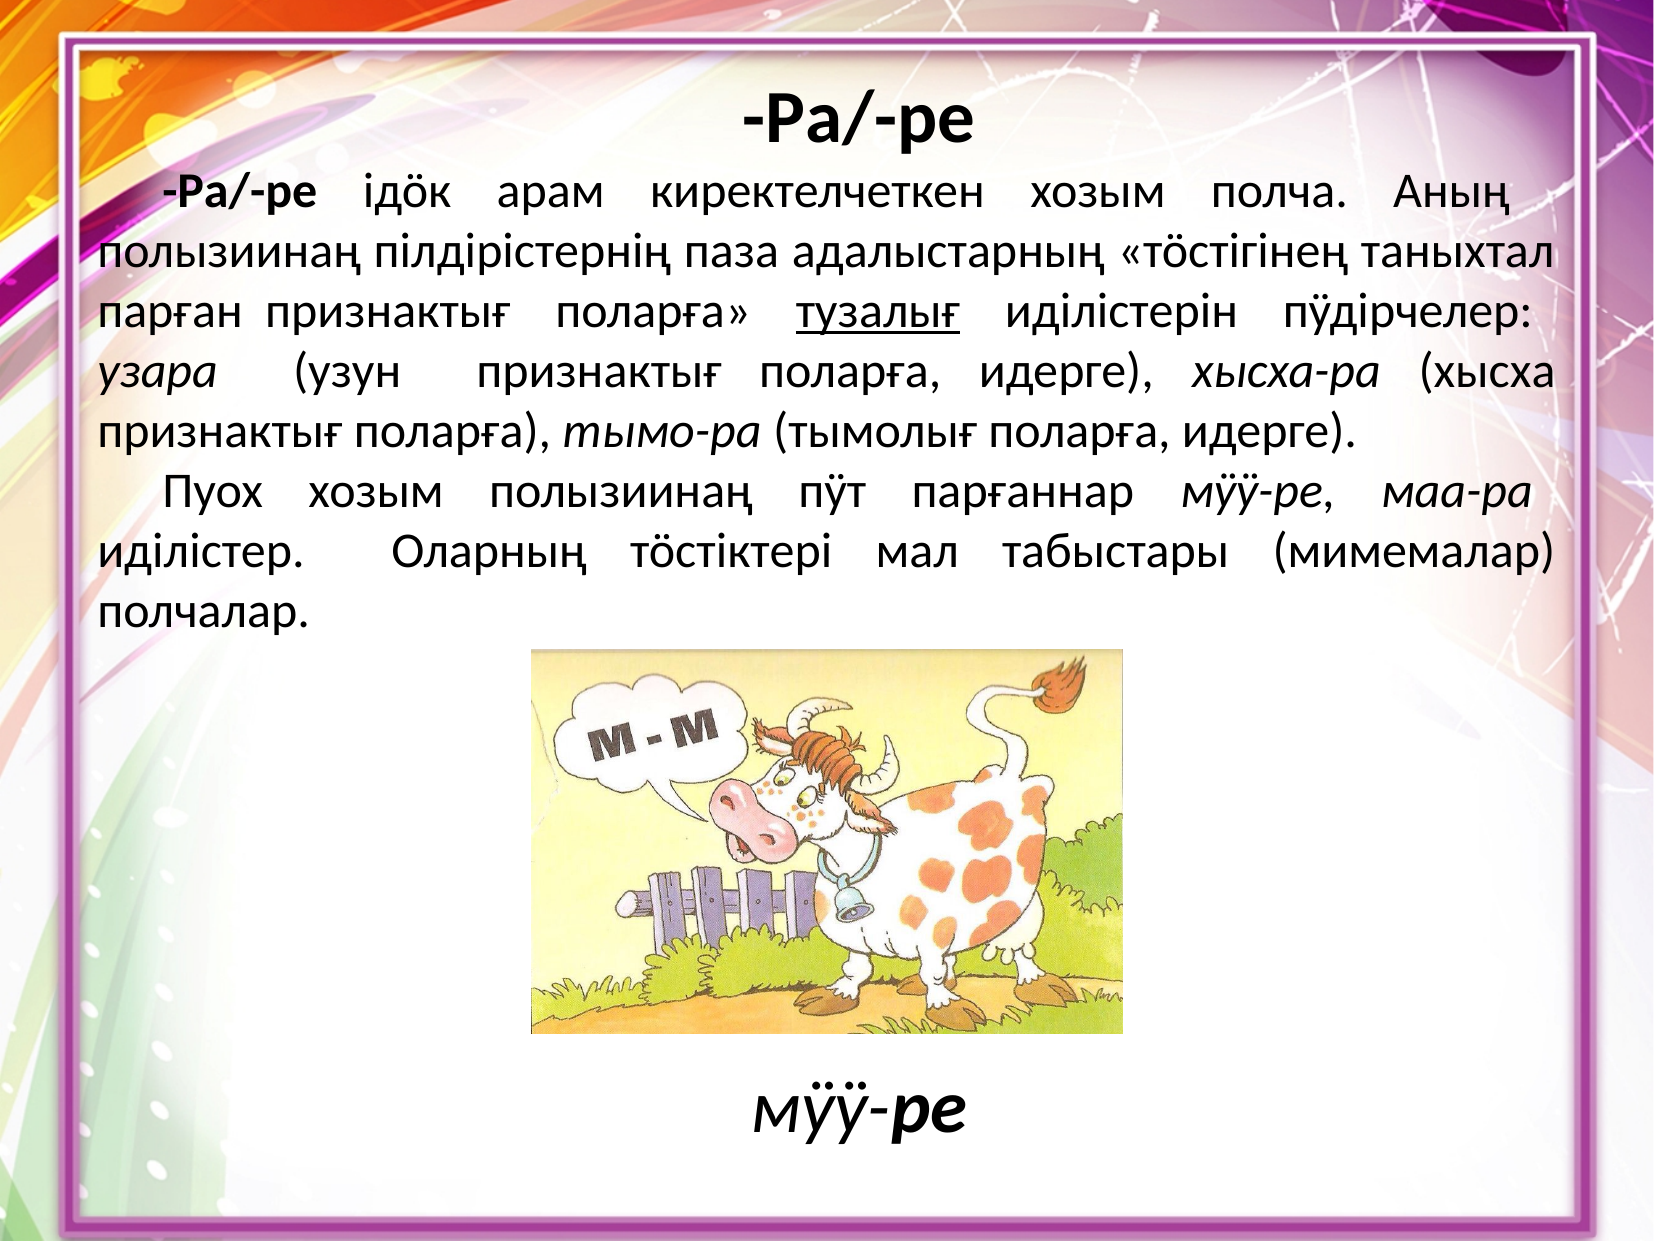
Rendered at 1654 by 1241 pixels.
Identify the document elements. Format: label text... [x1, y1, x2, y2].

text_box -Ра/-ре -Ра/-ре iдӧк арам киректелчеткен хозым полча. Аның полызиинаң пілдірістернің паза адалыстарның «тӧстiгiнең таныхтал парған признактығ поларға» тузалығ идiлiстерiн пӱдiрчелер: узара (узун признактығ поларға, идерге), хысха-ра (хысха признактығ поларға), тымо-ра (тымолығ поларға, идерге). Пуох хозым полызиинаң пӱт парғаннар мӱӱ-ре, маа-ра идiлiстер. Оларның тӧстiктерi мал табыстары (мимемалар) полчалар. мӱӱ-ре [82, 60, 1571, 996]
picture [0, 0, 1654, 1241]
